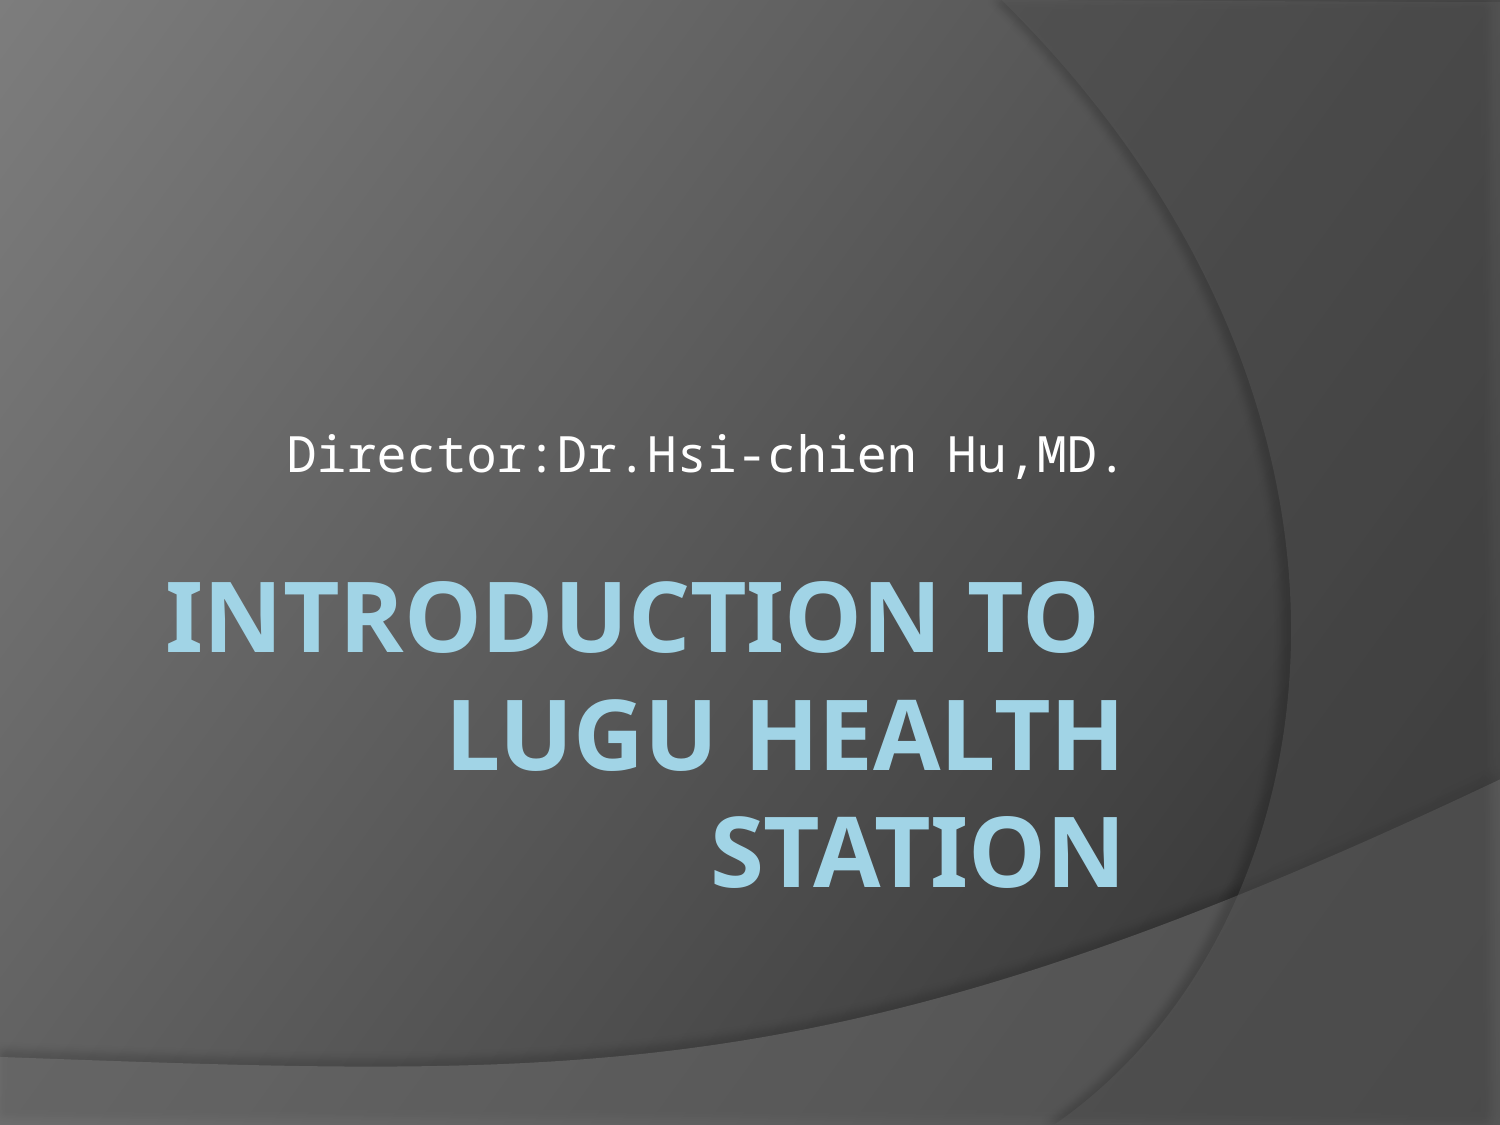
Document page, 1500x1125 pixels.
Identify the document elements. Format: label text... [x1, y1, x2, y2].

subtitle Director:Dr.Hsi-chien Hu,MD. [71, 253, 1135, 541]
title Introduction to Lugu Health Station [70, 547, 1134, 925]
